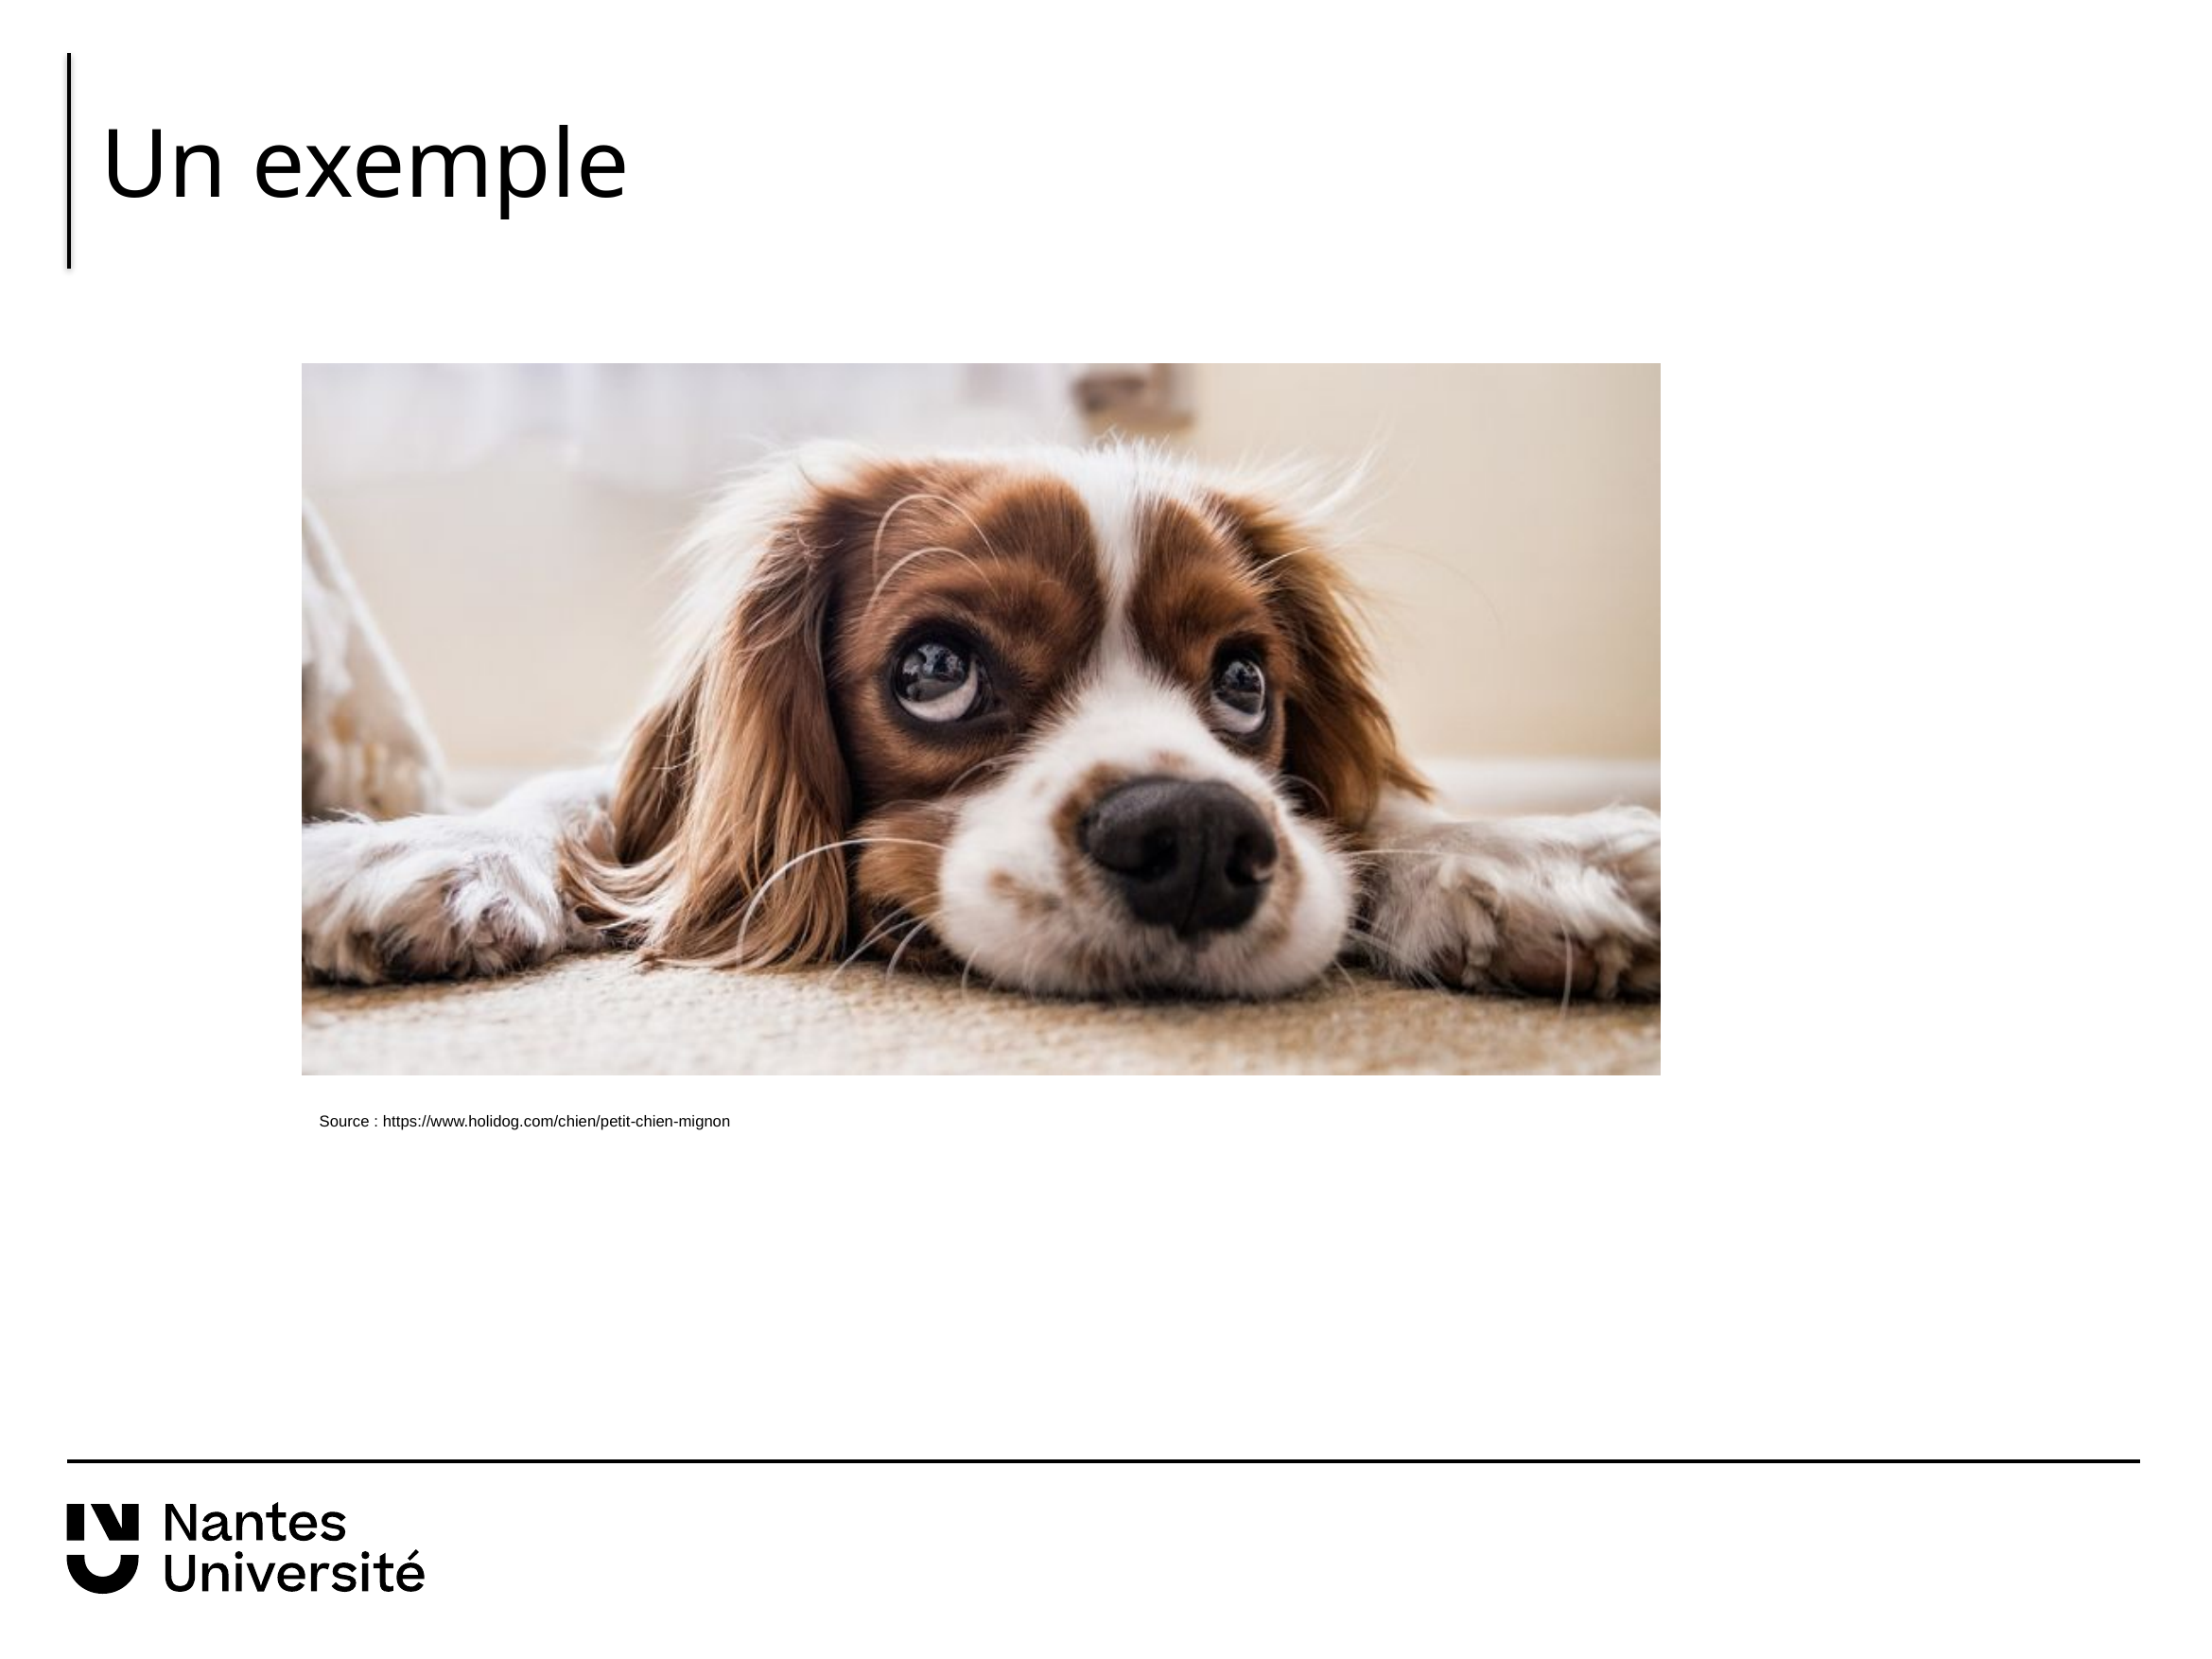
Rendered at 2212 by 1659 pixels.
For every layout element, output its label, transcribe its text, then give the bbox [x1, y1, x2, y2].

title Un exemple [99, 95, 2023, 225]
picture [302, 363, 1661, 1075]
text_box Source : https://www.holidog.com/chien/petit-chien-mignon [305, 1105, 780, 1138]
